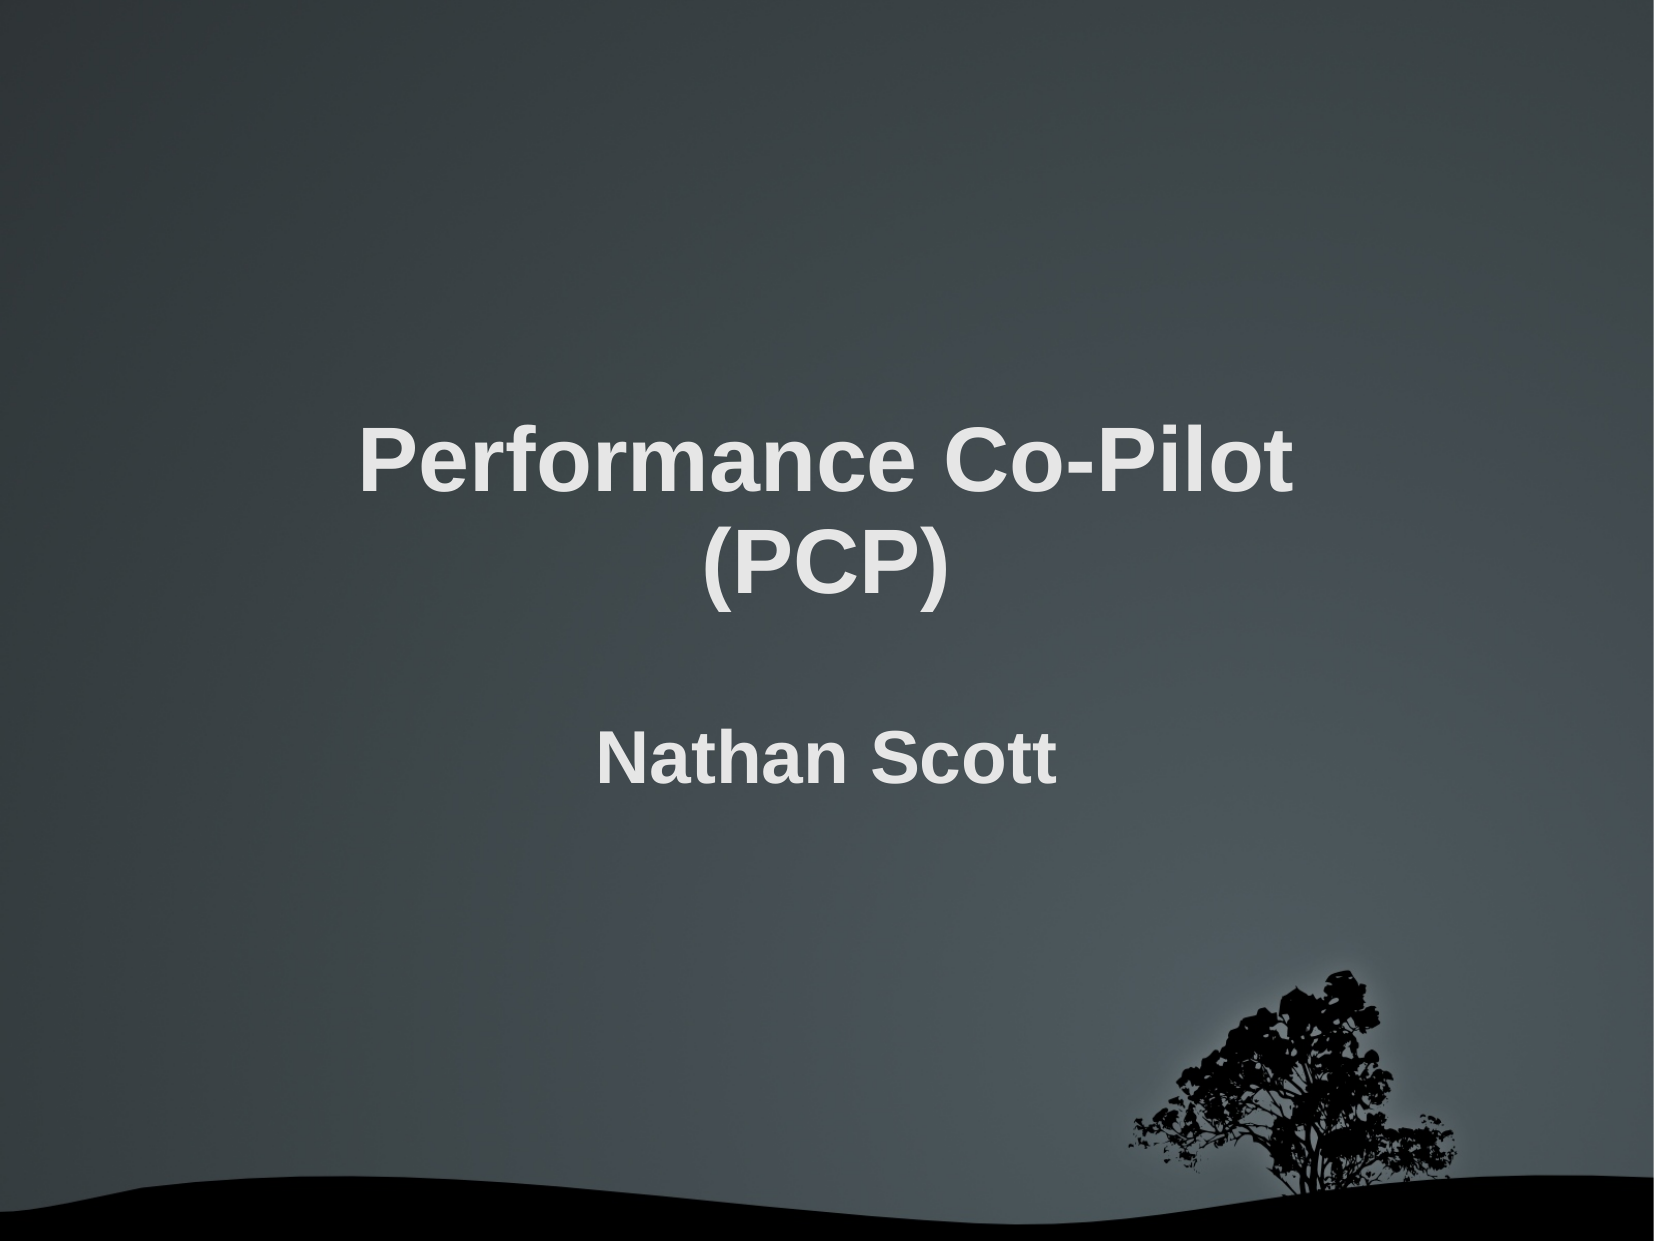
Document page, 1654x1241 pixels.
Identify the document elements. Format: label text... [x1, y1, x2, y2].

title Performance Co-Pilot (PCP) Nathan Scott [82, 56, 1571, 1152]
picture [0, 0, 1654, 1241]
